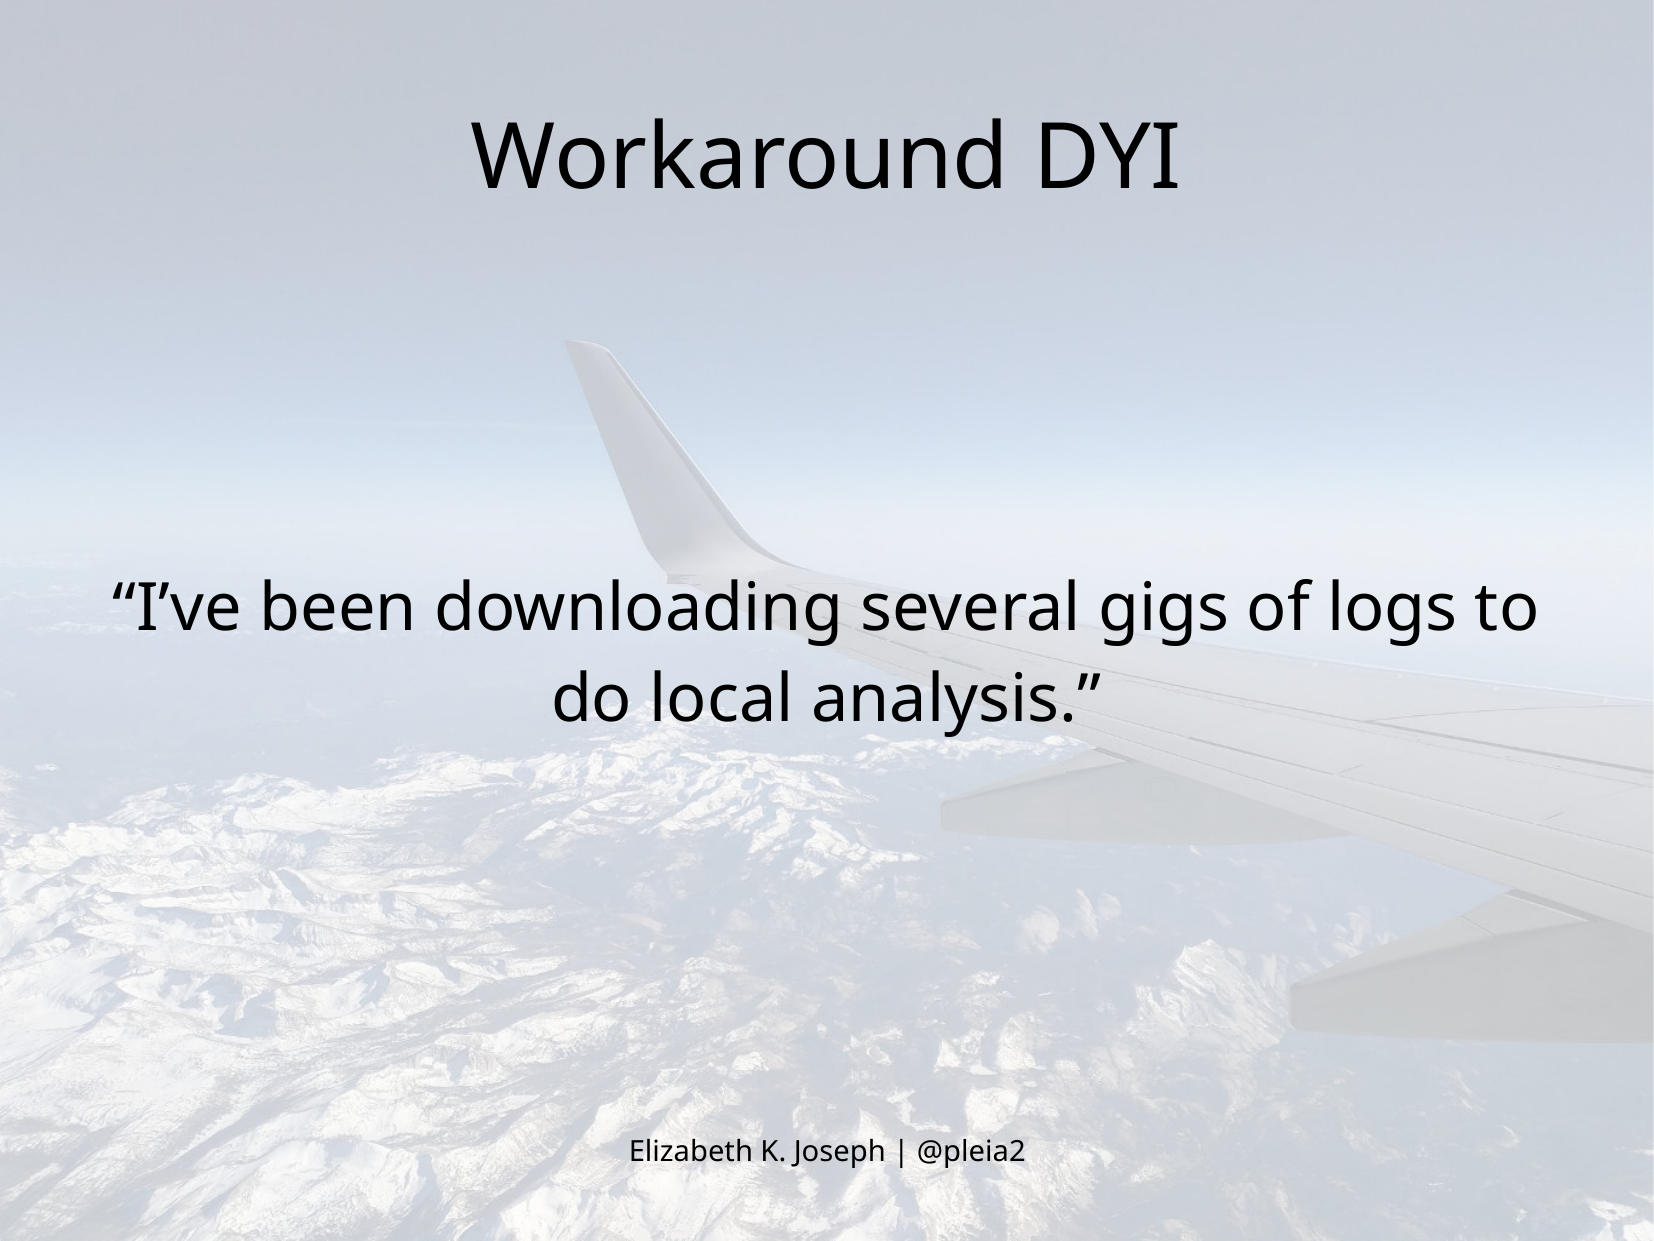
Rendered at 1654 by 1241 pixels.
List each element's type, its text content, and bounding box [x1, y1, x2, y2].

subtitle “I’ve been downloading several gigs of logs to do local analysis.” [82, 290, 1571, 1010]
title Workaround DYI [82, 49, 1571, 257]
picture [0, 0, 1654, 1241]
